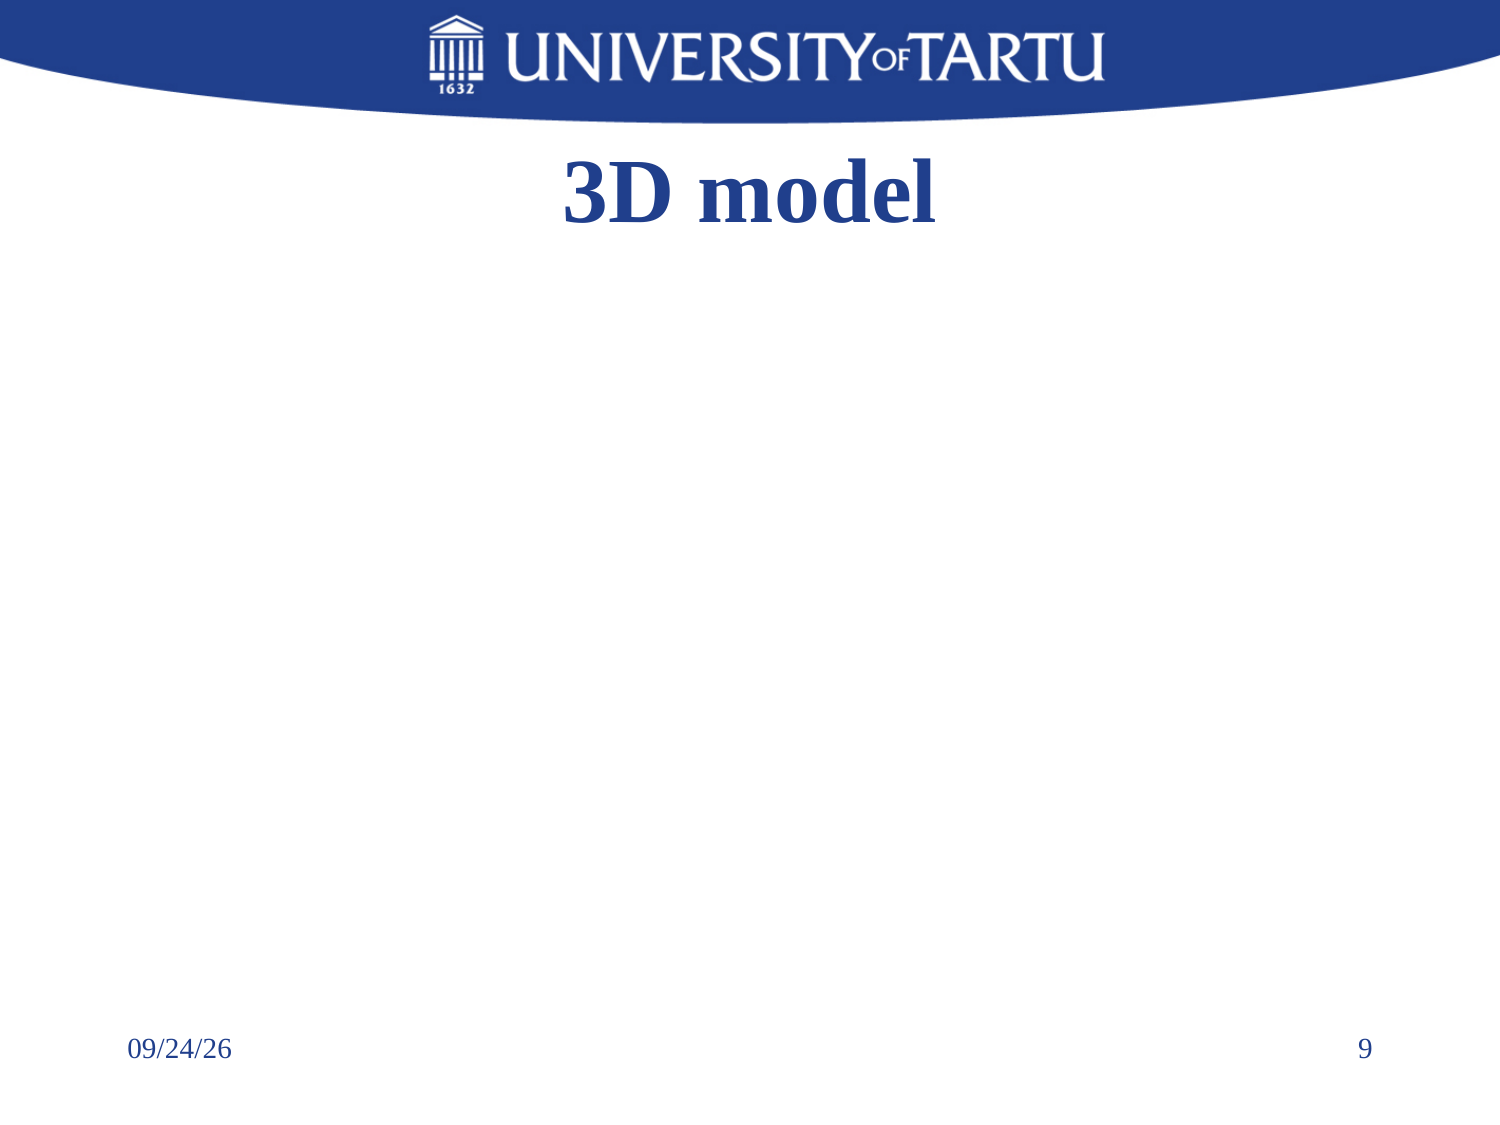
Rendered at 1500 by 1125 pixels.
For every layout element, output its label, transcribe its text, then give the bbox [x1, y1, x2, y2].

picture [0, 0, 1500, 1125]
title 3D model [112, 125, 1388, 259]
